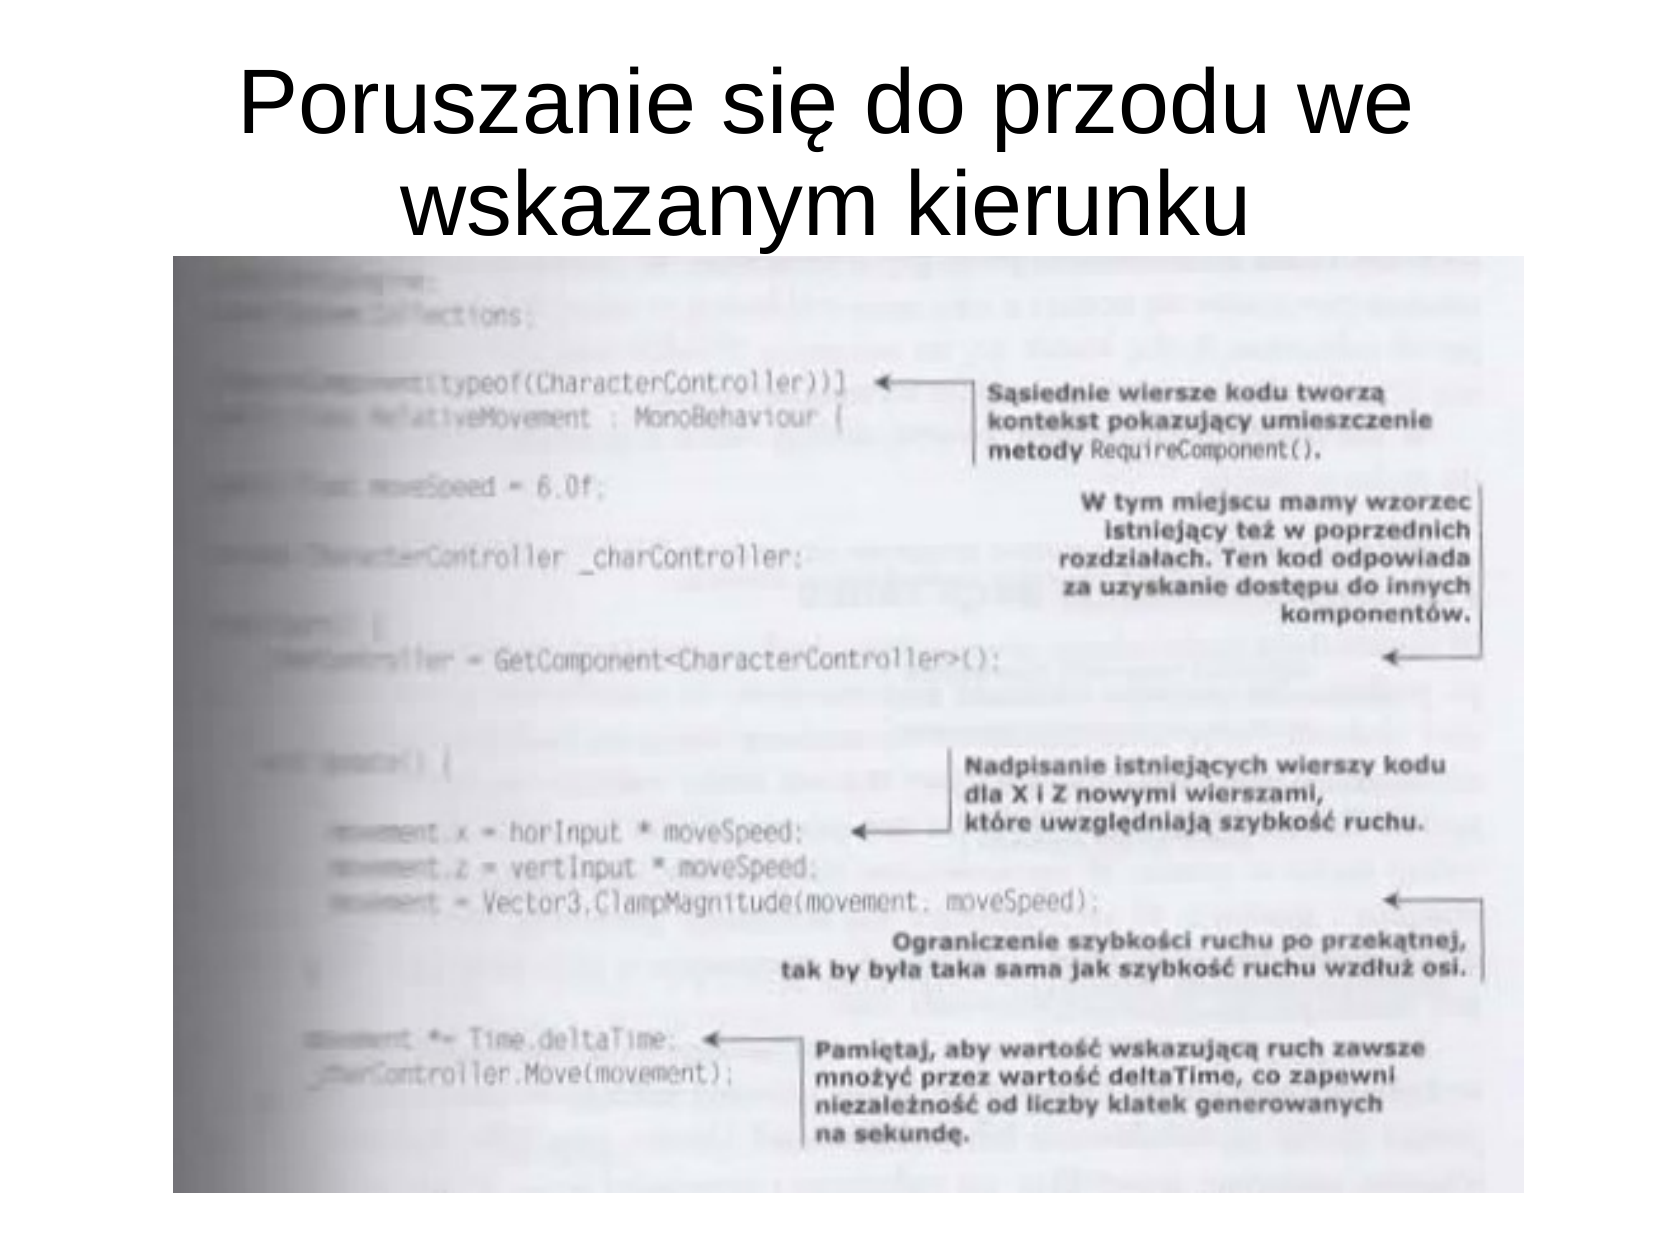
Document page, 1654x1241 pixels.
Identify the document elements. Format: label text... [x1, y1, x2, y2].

picture [173, 256, 1524, 1193]
title Poruszanie się do przodu we wskazanym kierunku [82, 49, 1571, 257]
